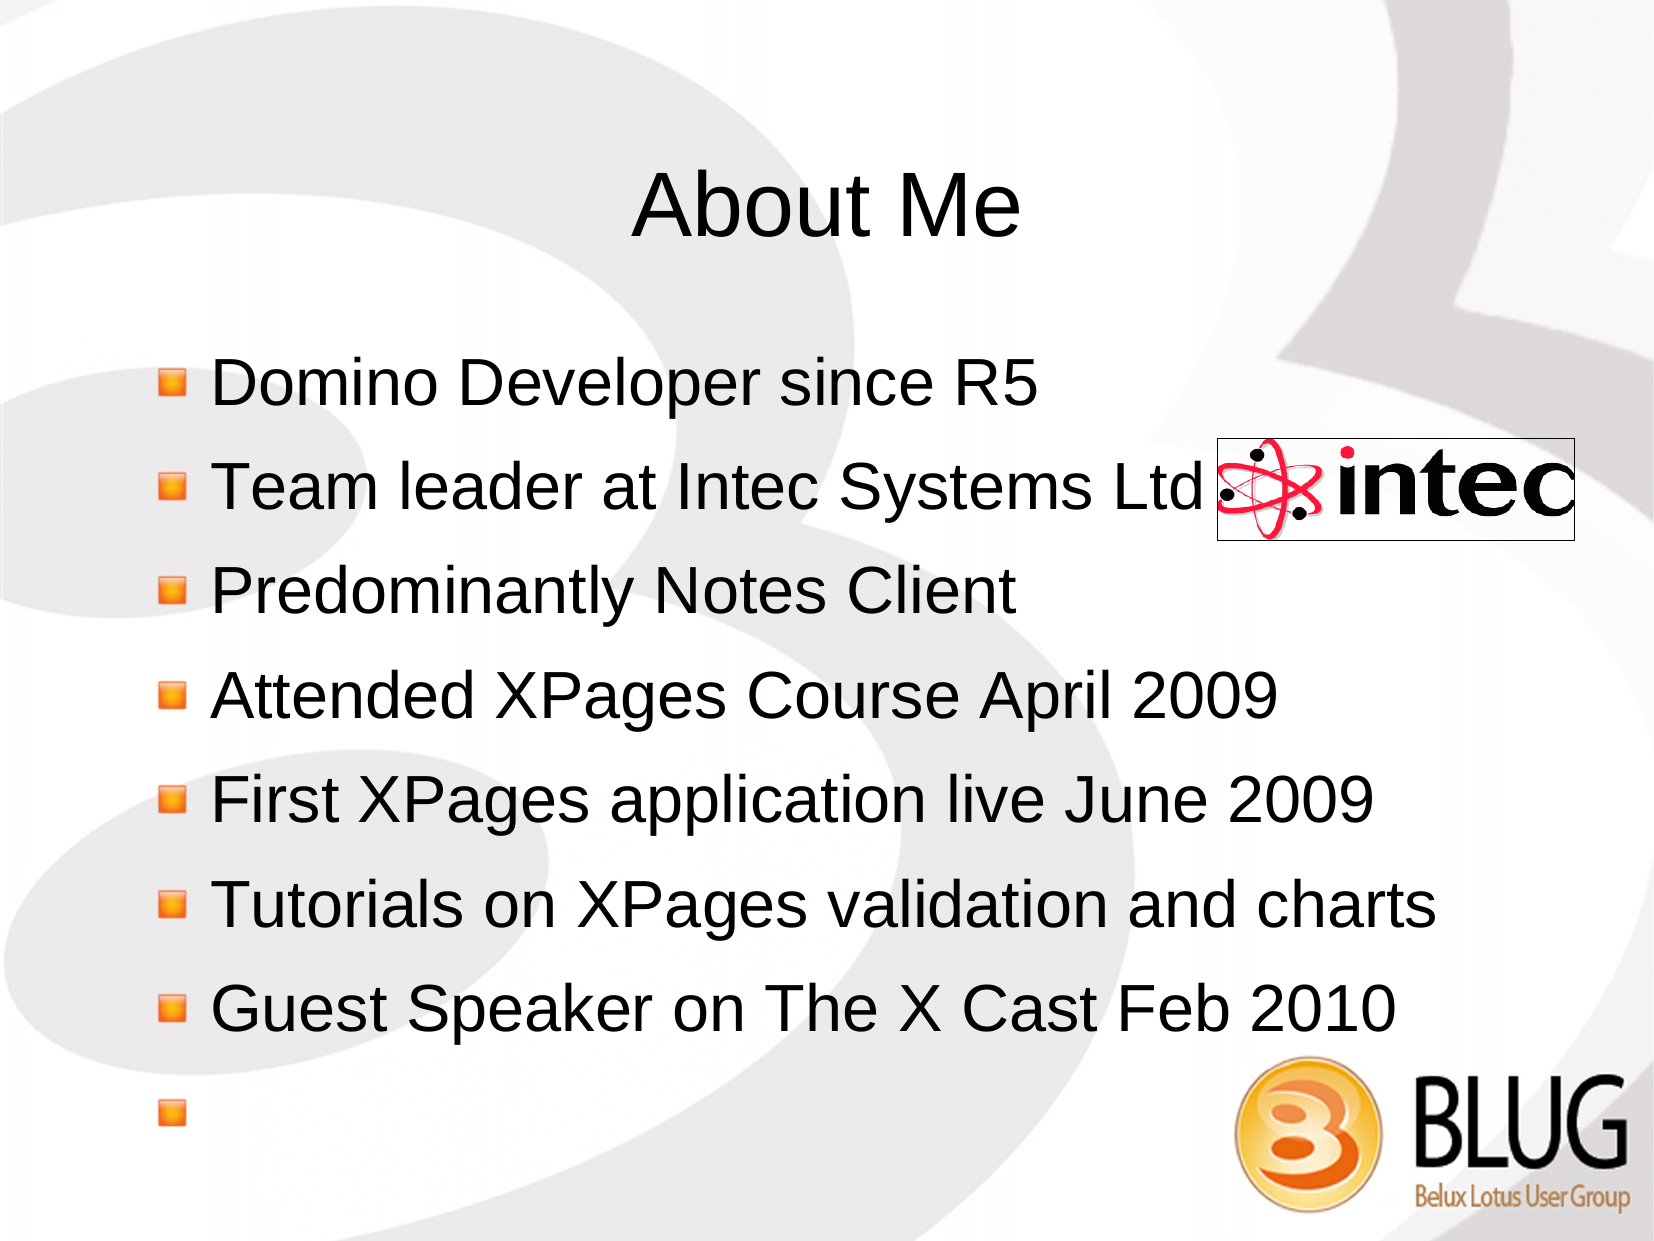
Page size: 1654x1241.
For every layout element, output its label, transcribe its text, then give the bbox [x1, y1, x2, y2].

list Domino Developer since R5 Team leader at Intec Systems Ltd Predominantly Notes Client Attended XPages Course April 2009 First XPages application live June 2009 Tutorials on XPages validation and charts Guest Speaker on The X Cast Feb 2010 [121, 344, 1534, 1178]
picture [0, 0, 1654, 1241]
title About Me [121, 102, 1534, 310]
